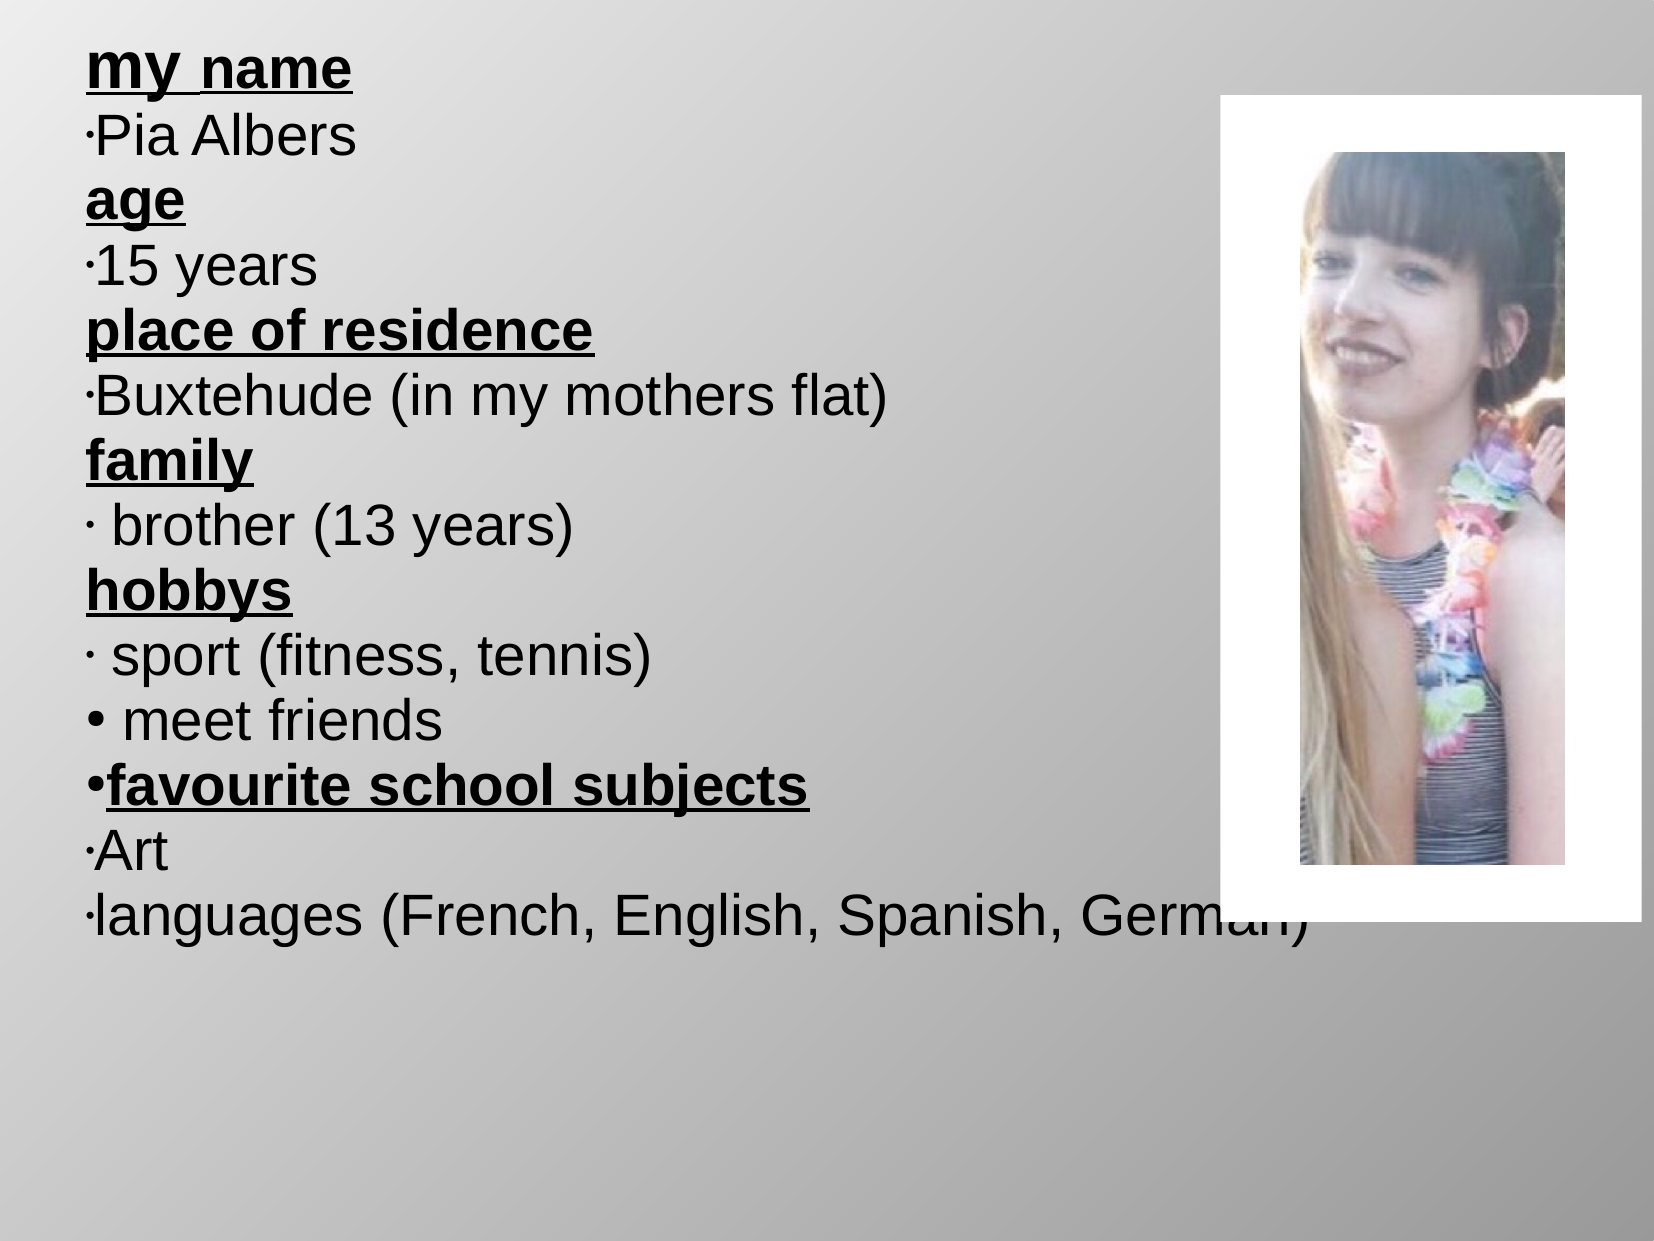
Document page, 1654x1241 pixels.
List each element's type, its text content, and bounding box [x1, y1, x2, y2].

picture [1220, 95, 1642, 922]
text_box my name Pia Albers age 15 years place of residence Buxtehude (in my mothers flat) family brother (13 years) hobbys sport (fitness, tennis) meet friends favourite school subjects Art languages (French, English, Spanish, German) [70, 20, 1654, 1241]
